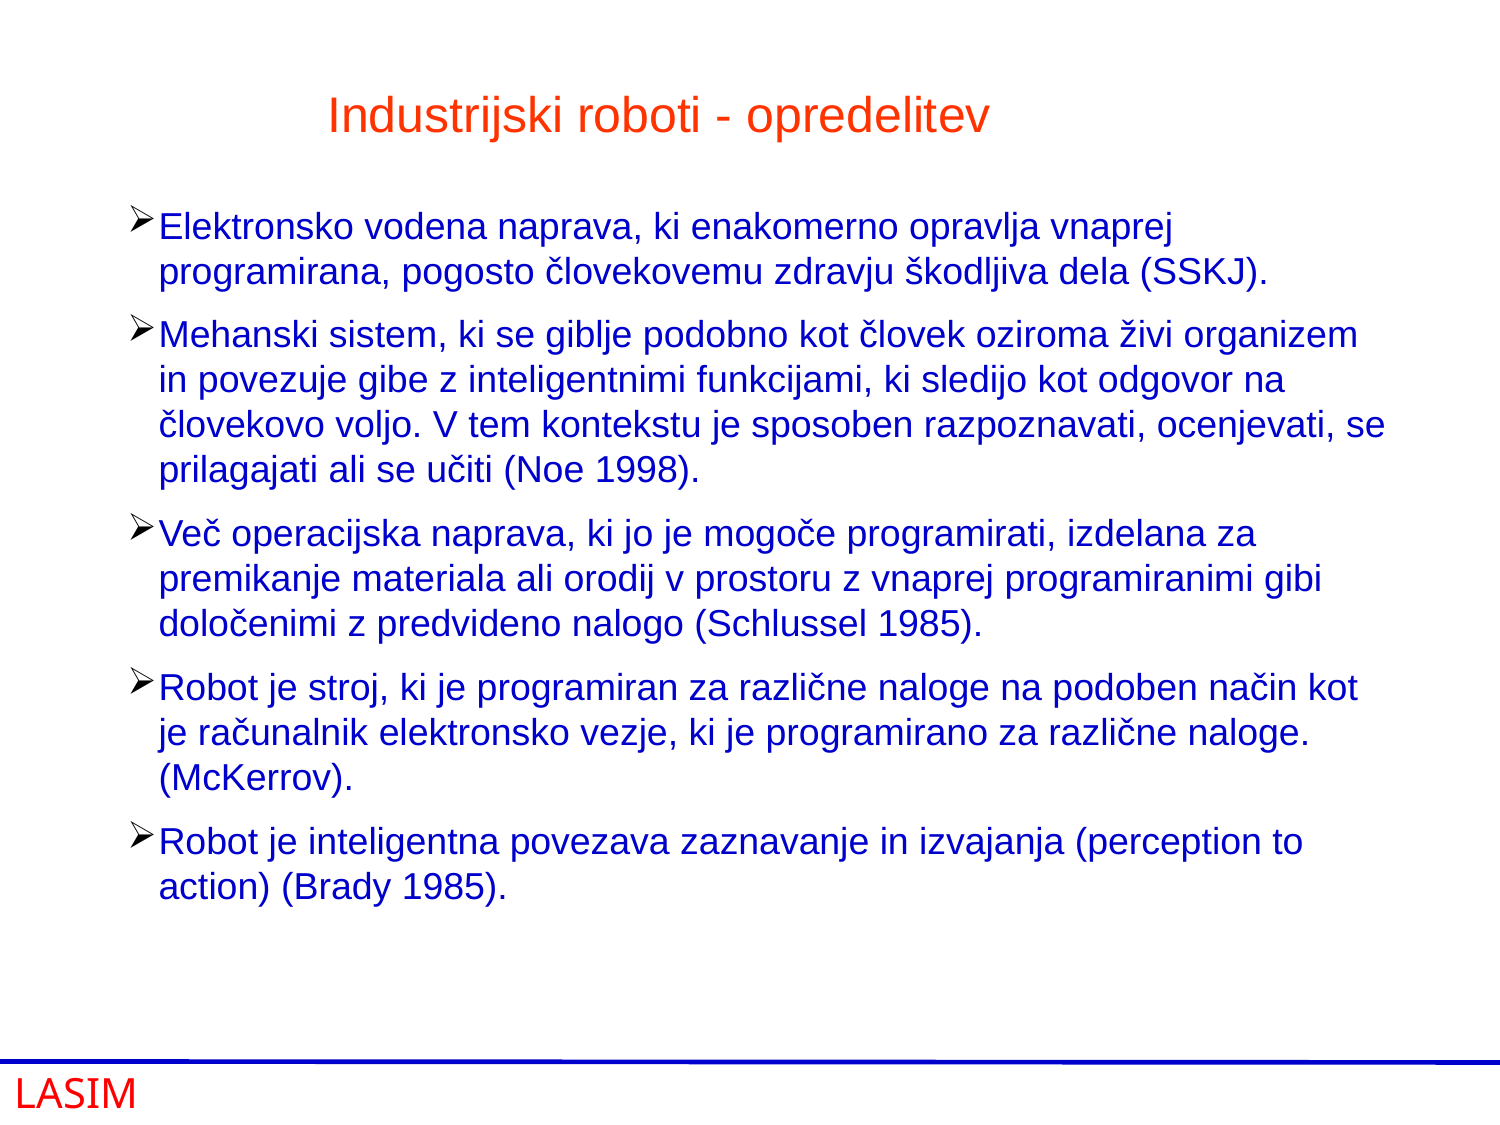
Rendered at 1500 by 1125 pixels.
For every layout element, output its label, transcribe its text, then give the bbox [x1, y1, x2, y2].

text_box Elektronsko vodena naprava, ki enakomerno opravlja vnaprej programirana, pogosto človekovemu zdravju škodljiva dela (SSKJ). Mehanski sistem, ki se giblje podobno kot človek oziroma živi organizem in povezuje gibe z inteligentnimi funkcijami, ki sledijo kot odgovor na človekovo voljo. V tem kontekstu je sposoben razpoznavati, ocenjevati, se prilagajati ali se učiti (Noe 1998). Več operacijska naprava, ki jo je mogoče programirati, izdelana za premikanje materiala ali orodij v prostoru z vnaprej programiranimi gibi določenimi z predvideno nalogo (Schlussel 1985). Robot je stroj, ki je programiran za različne naloge na podoben način kot je računalnik elektronsko vezje, ki je programirano za različne naloge. (McKerrov). Robot je inteligentna povezava zaznavanje in izvajanja (perception to action) (Brady 1985). [112, 194, 1413, 915]
text_box Industrijski roboti - opredelitev [312, 74, 1038, 150]
